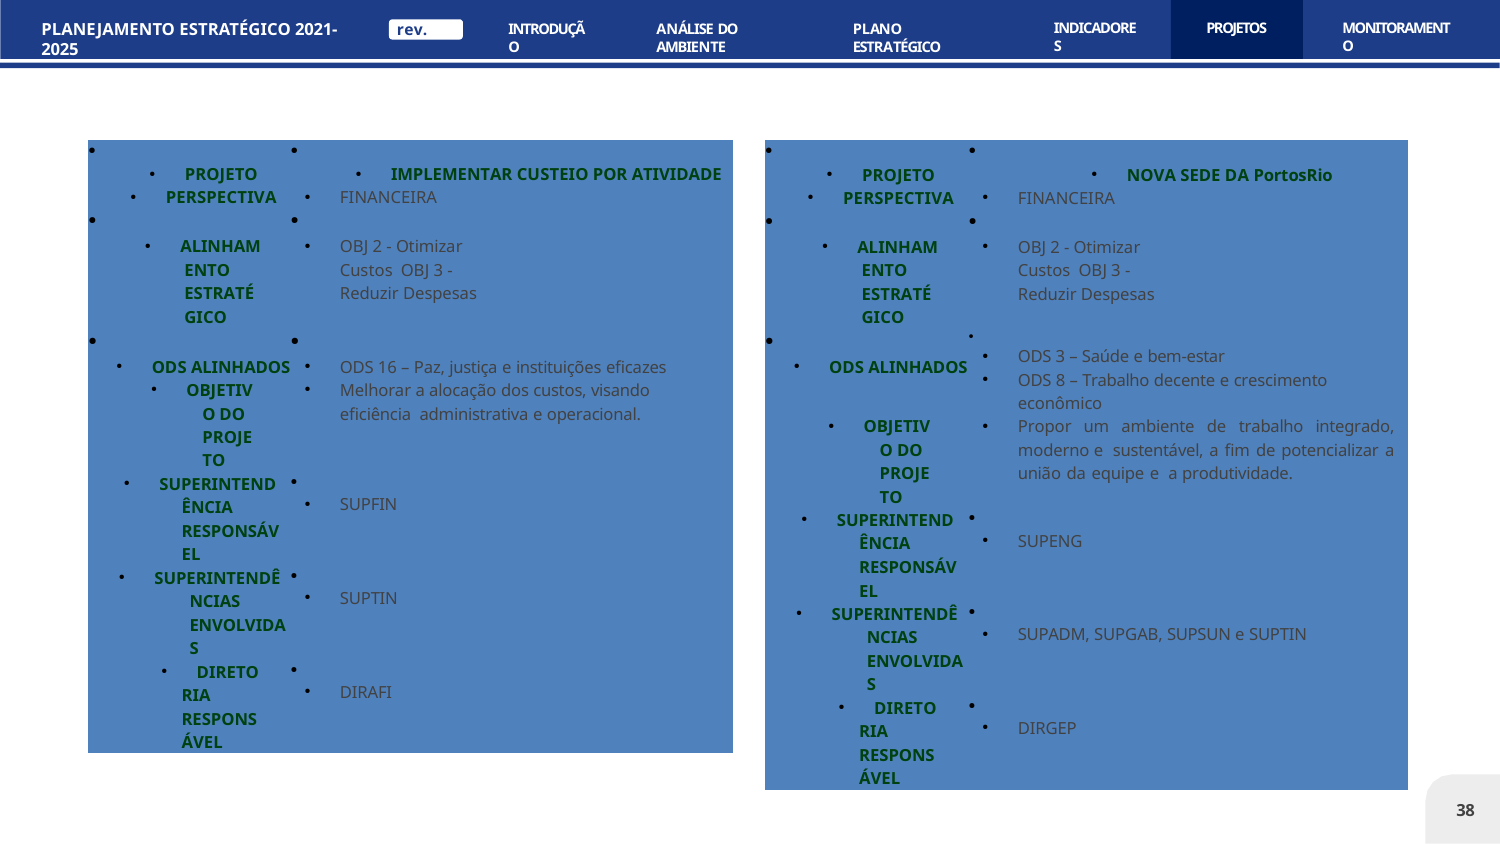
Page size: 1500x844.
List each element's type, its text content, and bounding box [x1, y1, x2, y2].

text_box INDICADORES [1051, 16, 1137, 39]
table_cell FINANCEIRA [968, 186, 1408, 209]
table_cell SUPERINTENDÊNCIA RESPONSÁVEL [765, 508, 968, 602]
text_box ANÁLISE DO AMBIENTE [654, 17, 796, 40]
table_cell SUPERINTENDÊNCIAS ENVOLVIDAS [88, 566, 291, 660]
table_cell PERSPECTIVA [88, 186, 291, 209]
table_cell Melhorar a alocação dos custos, visando eﬁciência administrativa e operacional. [291, 378, 733, 472]
table_cell DIRETORIA RESPONSÁVEL [765, 696, 968, 790]
table_cell ALINHAMENTO ESTRATÉGICO [765, 209, 968, 329]
table_cell SUPADM, SUPGAB, SUPSUN e SUPTIN [968, 602, 1408, 696]
text_box [0, 62, 1500, 69]
table_cell OBJ 2 - Otimizar Custos OBJ 3 - Reduzir Despesas [291, 209, 733, 328]
text_box PROJETOS [1204, 16, 1272, 39]
table_cell FINANCEIRA [291, 186, 733, 209]
table_cell SUPTIN [291, 566, 733, 660]
table_cell ALINHAMENTO ESTRATÉGICO [88, 209, 291, 328]
table_cell OBJETIVO DO PROJETO [765, 414, 968, 508]
text_box [1425, 774, 1500, 844]
text_box PLANO ESTRATÉGICO [850, 17, 982, 40]
table_cell ODS ALINHADOS [88, 328, 291, 378]
table_cell SUPERINTENDÊNCIA RESPONSÁVEL [88, 472, 291, 566]
table_header NOVA SEDE DA PortosRio [968, 140, 1408, 186]
table_cell DIRGEP [968, 696, 1408, 790]
table_cell OBJ 2 - Otimizar Custos OBJ 3 - Reduzir Despesas [968, 209, 1408, 329]
table_cell ODS 3 – Saúde e bem-estar ODS 8 – Trabalho decente e crescimento econômico [968, 329, 1408, 414]
text_box [0, 0, 1500, 59]
table_cell Propor um ambiente de trabalho integrado, moderno e sustentável, a ﬁm de potencializar a união da equipe e a produtividade. [968, 414, 1408, 508]
table_header IMPLEMENTAR CUSTEIO POR ATIVIDADE [291, 140, 733, 186]
text_box rev. 2022 [394, 17, 457, 41]
table_cell DIRAFI [291, 660, 733, 753]
table_header PROJETO [765, 140, 968, 186]
text_box MONITORAMENTO [1340, 16, 1453, 39]
text_box INTRODUÇÃO [506, 17, 589, 40]
text_box 41 [1450, 799, 1480, 823]
table_cell PERSPECTIVA [765, 186, 968, 209]
table_cell SUPFIN [291, 472, 733, 566]
table_cell DIRETORIA RESPONSÁVEL [88, 660, 291, 753]
table_cell SUPERINTENDÊNCIAS ENVOLVIDAS [765, 602, 968, 696]
table_cell SUPENG [968, 508, 1408, 602]
table_header PROJETO [88, 140, 291, 186]
text_box PLANEJAMENTO ESTRATÉGICO 2021-2025 [39, 16, 374, 41]
table_cell ODS 16 – Paz, justiça e instituições eﬁcazes [291, 328, 733, 378]
table_cell ODS ALINHADOS [765, 329, 968, 414]
table_cell OBJETIVO DO PROJETO [88, 378, 291, 472]
